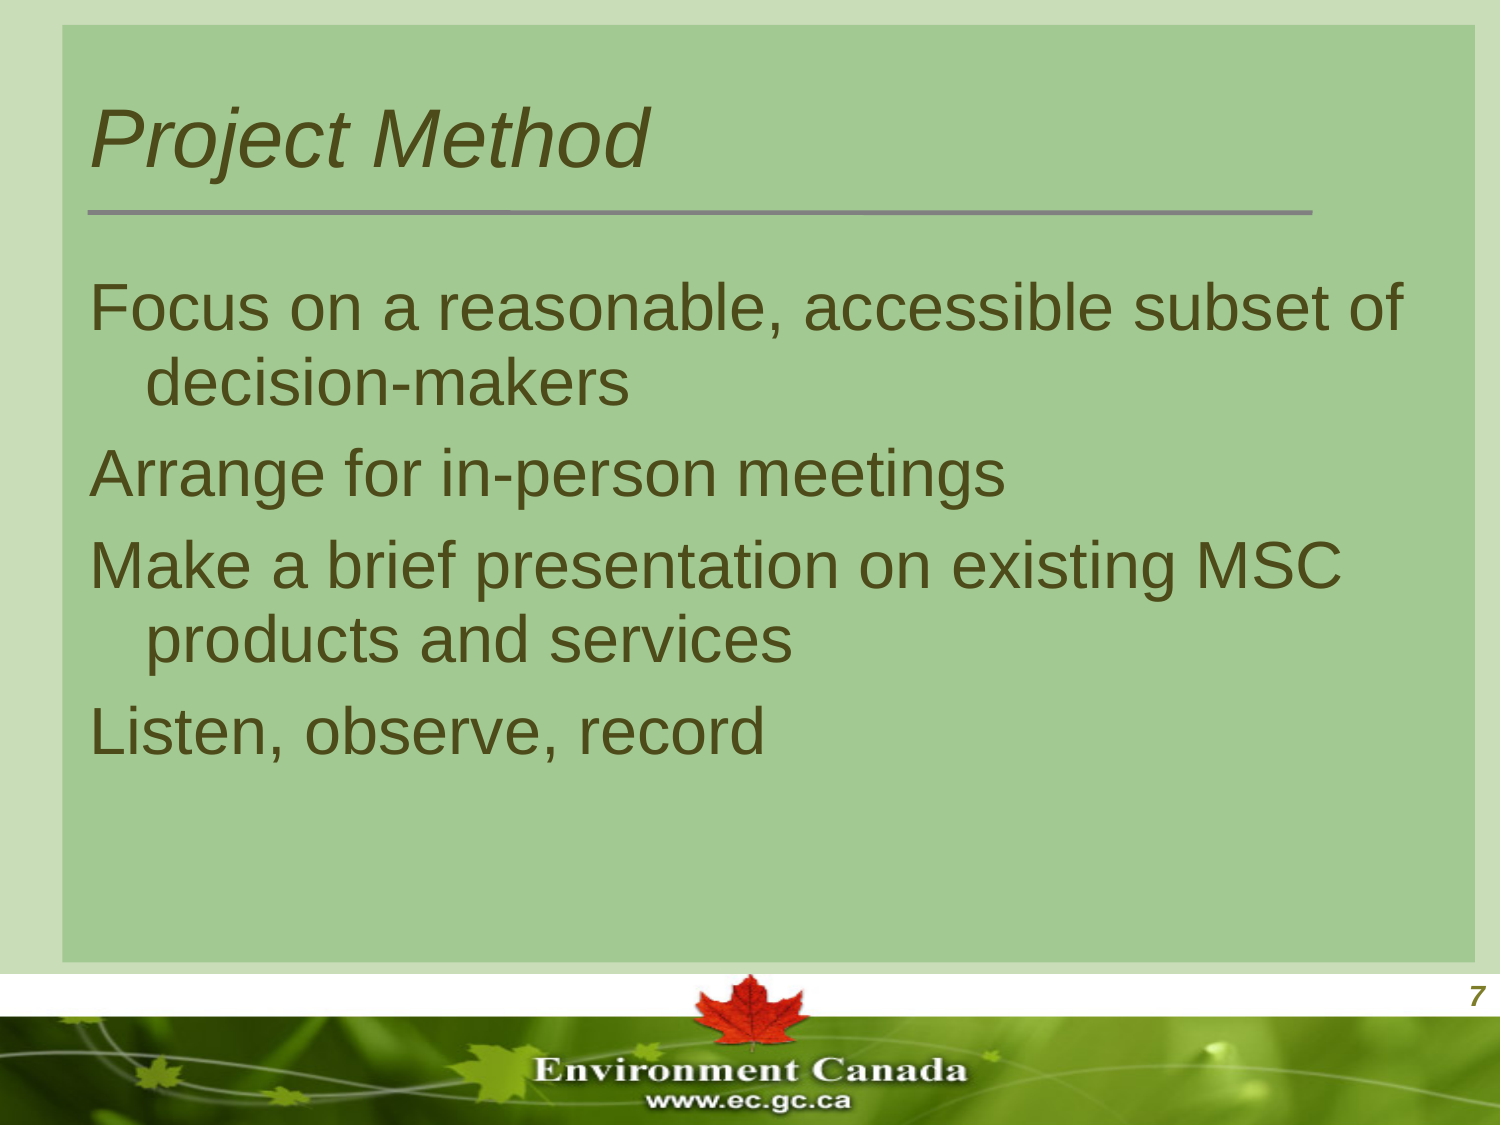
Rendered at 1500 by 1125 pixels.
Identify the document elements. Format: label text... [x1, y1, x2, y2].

picture [0, 974, 1500, 1125]
list Focus on a reasonable, accessible subset of decision-makers Arrange for in-person meetings Make a brief presentation on existing MSC products and services Listen, observe, record [75, 262, 1471, 1006]
picture [1471, 989, 1480, 1002]
title Project Method [75, 45, 1471, 233]
